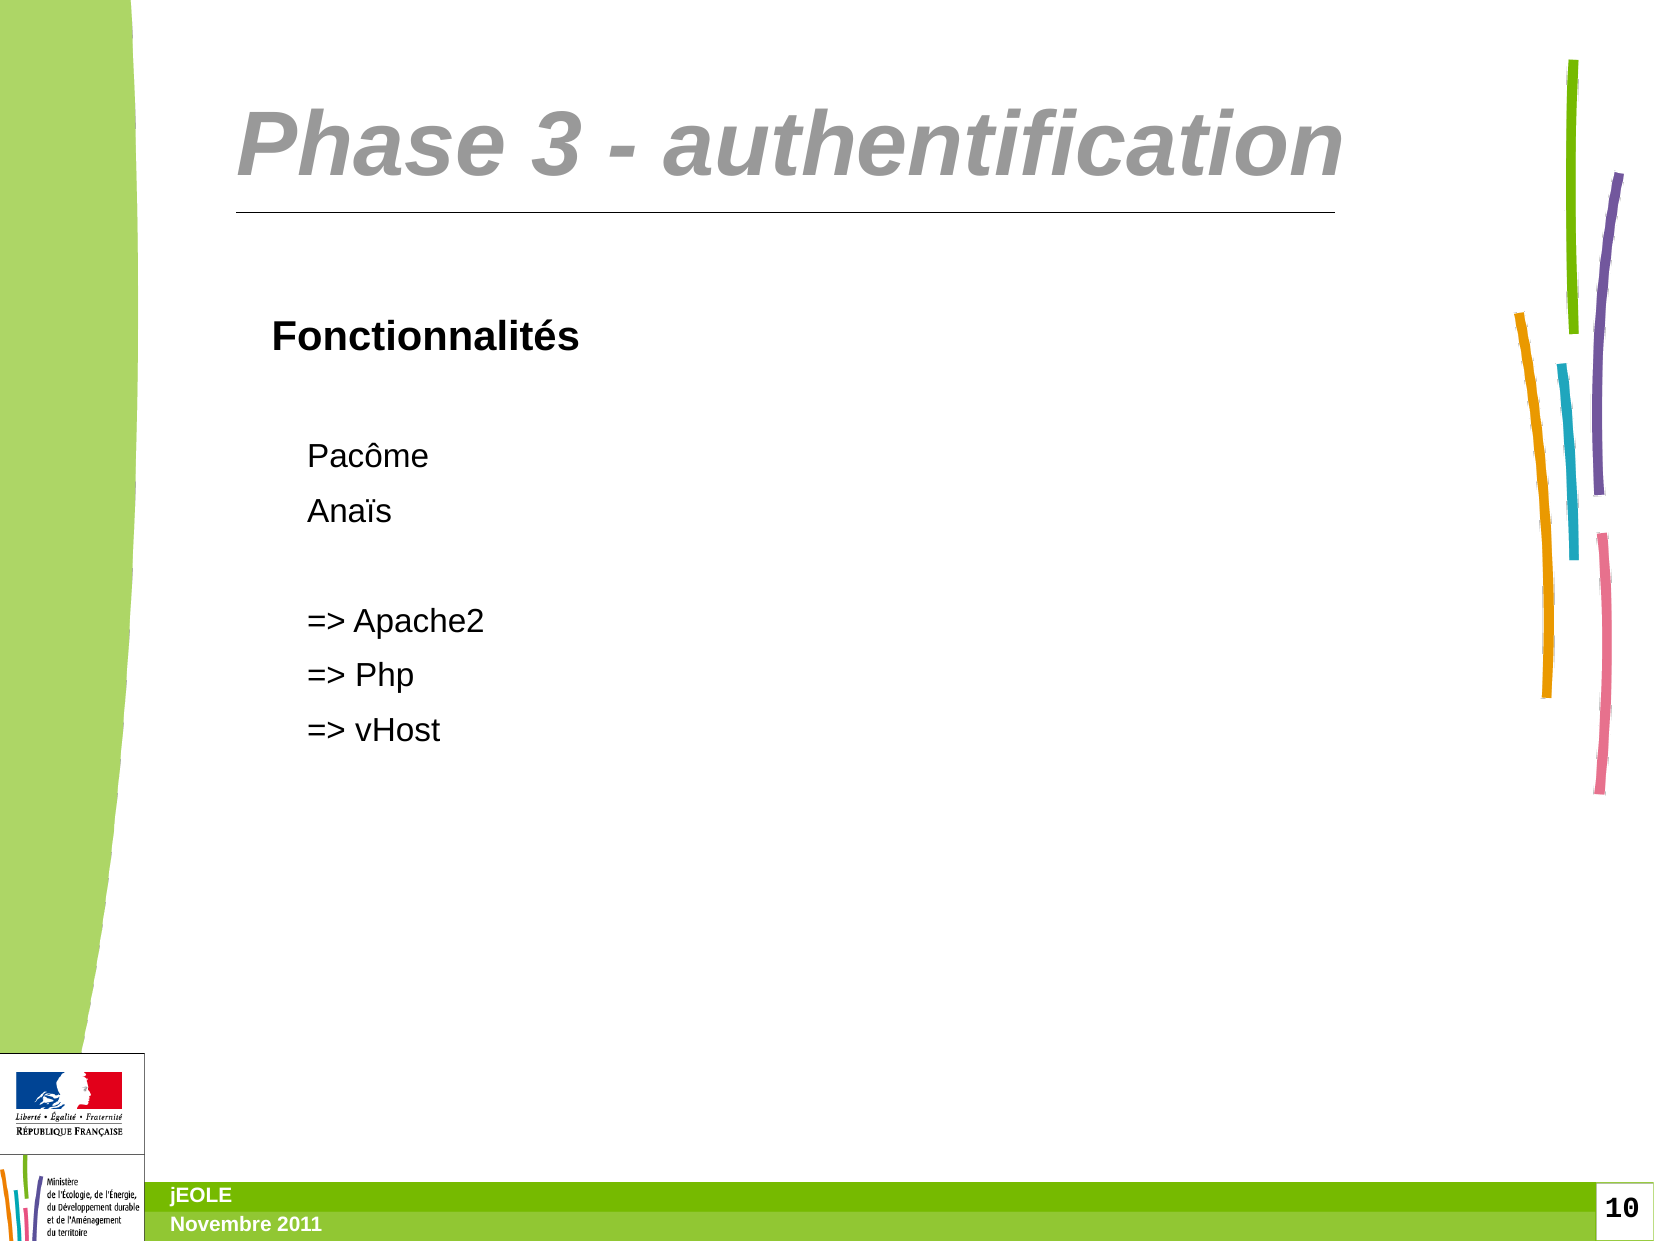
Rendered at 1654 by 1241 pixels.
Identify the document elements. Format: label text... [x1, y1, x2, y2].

title Phase 3 - authentification [236, 69, 1536, 218]
picture [0, 0, 1654, 1241]
list Fonctionnalités Pacôme Anaïs => Apache2 => Php => vHost [236, 312, 1506, 934]
